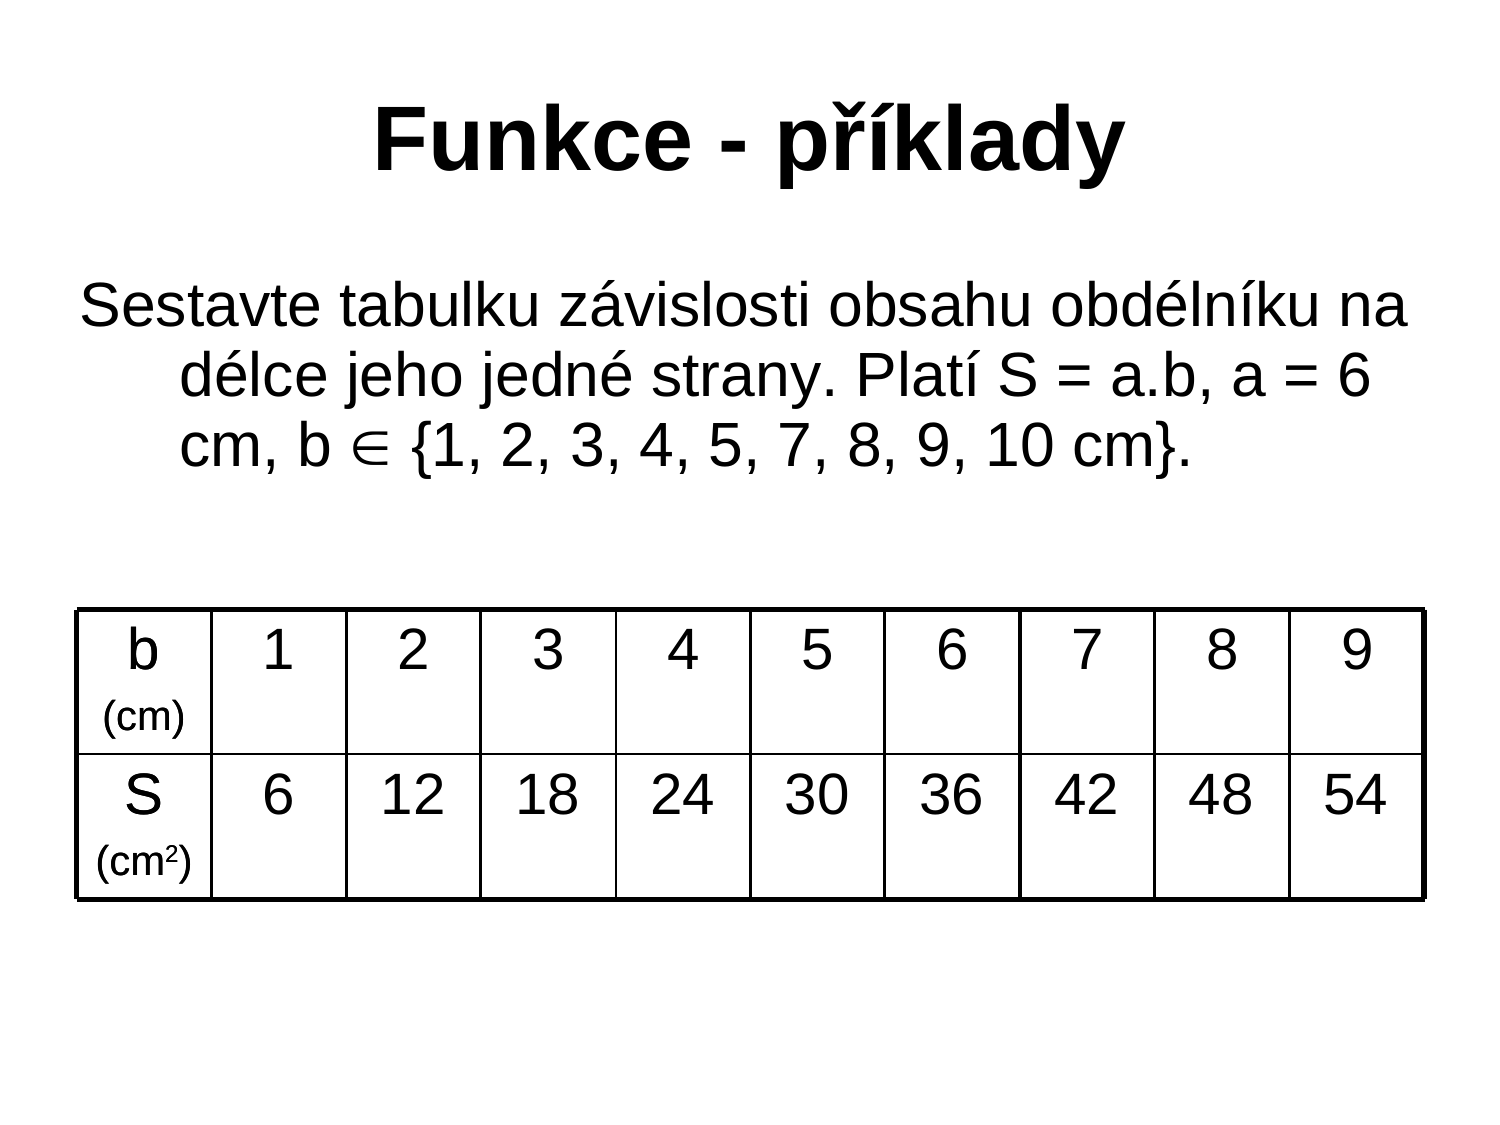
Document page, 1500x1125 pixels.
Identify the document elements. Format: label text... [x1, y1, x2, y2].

text_box 4 [617, 612, 749, 753]
text_box b (cm) [79, 612, 210, 753]
text_box 48 [1155, 755, 1288, 897]
text_box S (cm2) [79, 755, 210, 897]
text_box 54 [1290, 755, 1421, 897]
title Funkce - příklady [75, 45, 1426, 233]
text_box 42 [1021, 755, 1153, 897]
text_box 1 [213, 612, 345, 753]
text_box 8 [1156, 612, 1288, 753]
text_box 6 [212, 755, 345, 897]
text_box 12 [347, 755, 479, 897]
text_box 30 [751, 755, 883, 897]
text_box 18 [482, 755, 615, 897]
text_box 3 [482, 612, 615, 753]
text_box 36 [885, 755, 1018, 897]
text_box 6 [886, 612, 1018, 753]
text_box 9 [1291, 612, 1421, 753]
list Sestavte tabulku závislosti obsahu obdélníku na délce jeho jedné strany. Platí S = a.b, a = 6 cm, b  {1, 2, 3, 4, 5, 7, 8, 9, 10 cm}. [64, 262, 1447, 528]
text_box 24 [617, 755, 749, 897]
text_box 5 [752, 612, 883, 753]
text_box 7 [1022, 612, 1153, 753]
text_box 2 [348, 612, 479, 753]
